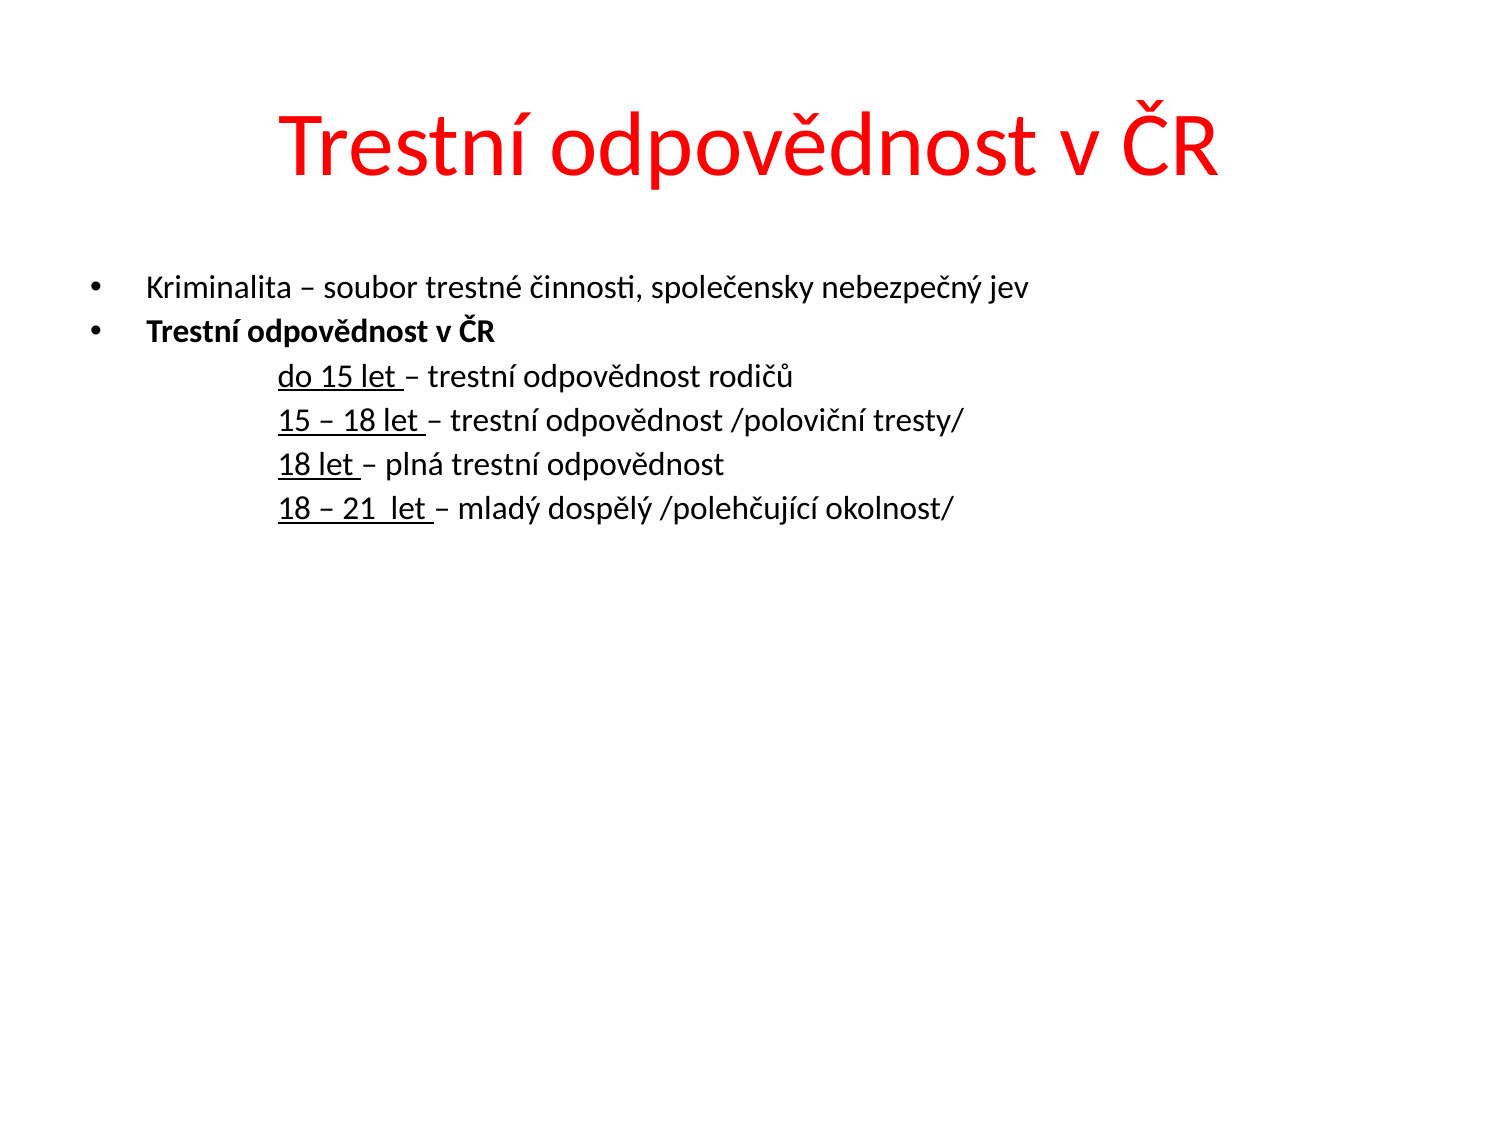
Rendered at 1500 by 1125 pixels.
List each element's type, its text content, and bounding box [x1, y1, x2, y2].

list Kriminalita – soubor trestné činnosti, společensky nebezpečný jev Trestní odpovědnost v ČR do 15 let – trestní odpovědnost rodičů 15 – 18 let – trestní odpovědnost /poloviční tresty/ 18 let – plná trestní odpovědnost 18 – 21 let – mladý dospělý /polehčující okolnost/ [75, 262, 1426, 1005]
title Trestní odpovědnost v ČR [75, 45, 1426, 233]
